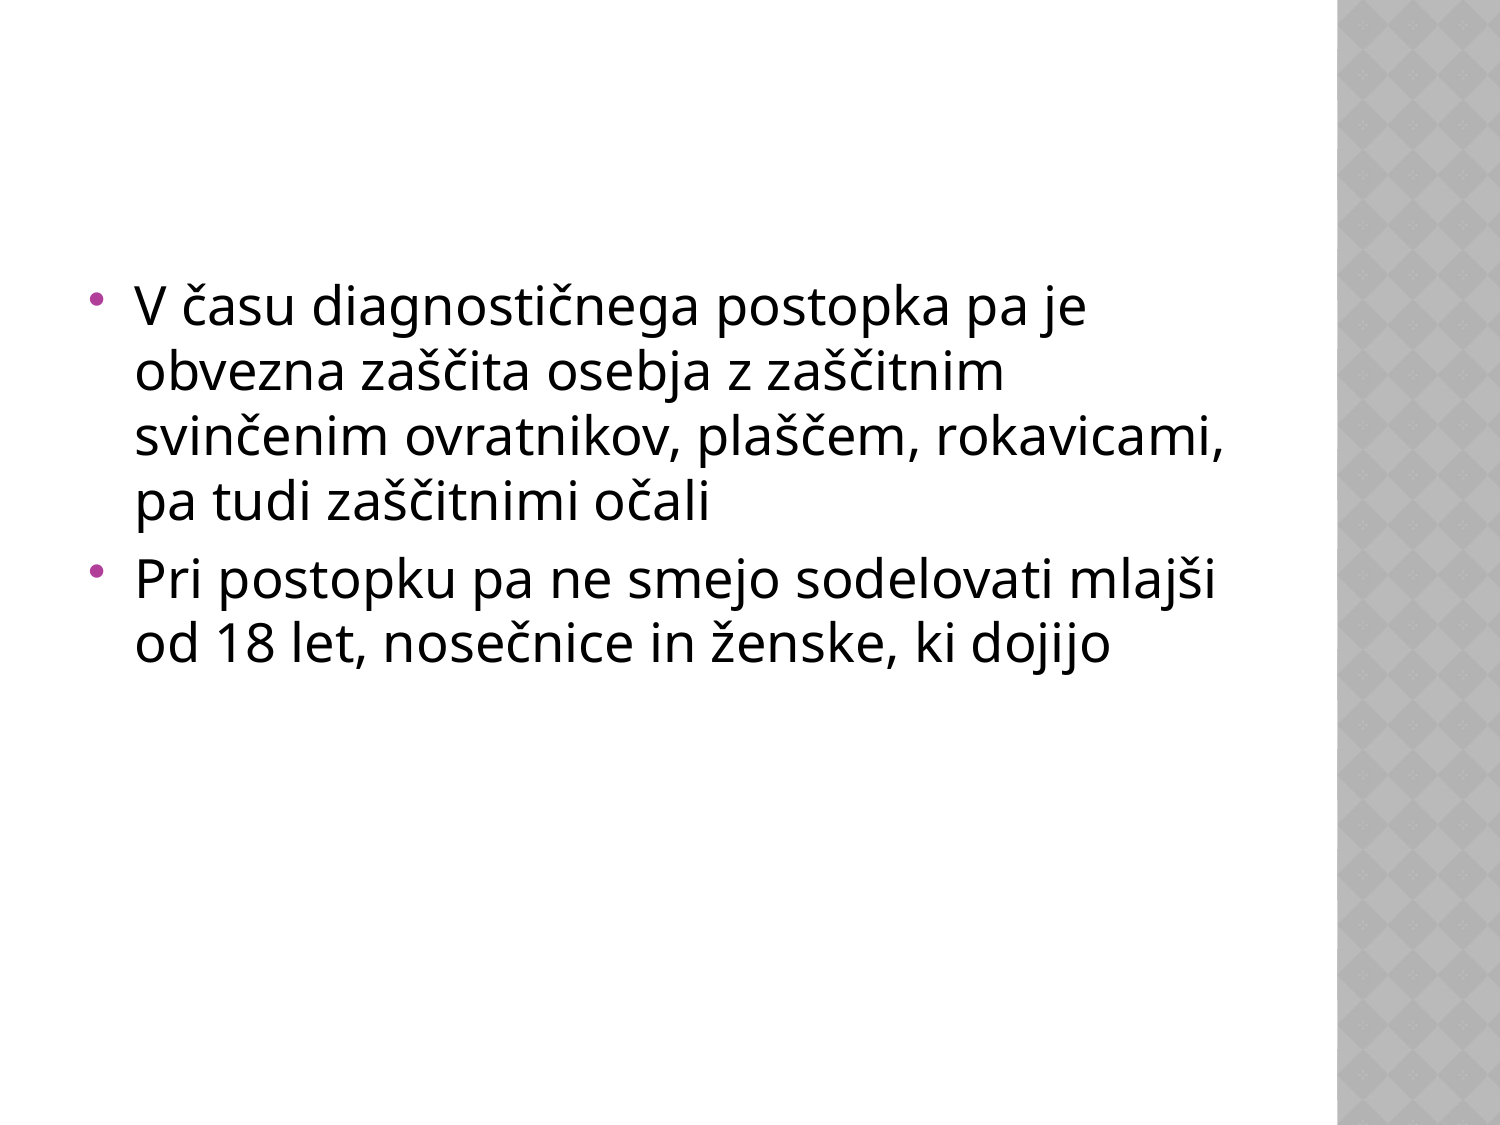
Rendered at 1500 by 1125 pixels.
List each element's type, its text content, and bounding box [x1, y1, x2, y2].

list V času diagnostičnega postopka pa je obvezna zaščita osebja z zaščitnim svinčenim ovratnikov, plaščem, rokavicami, pa tudi zaščitnimi očali Pri postopku pa ne smejo sodelovati mlajši od 18 let, nosečnice in ženske, ki dojijo [75, 264, 1263, 1060]
